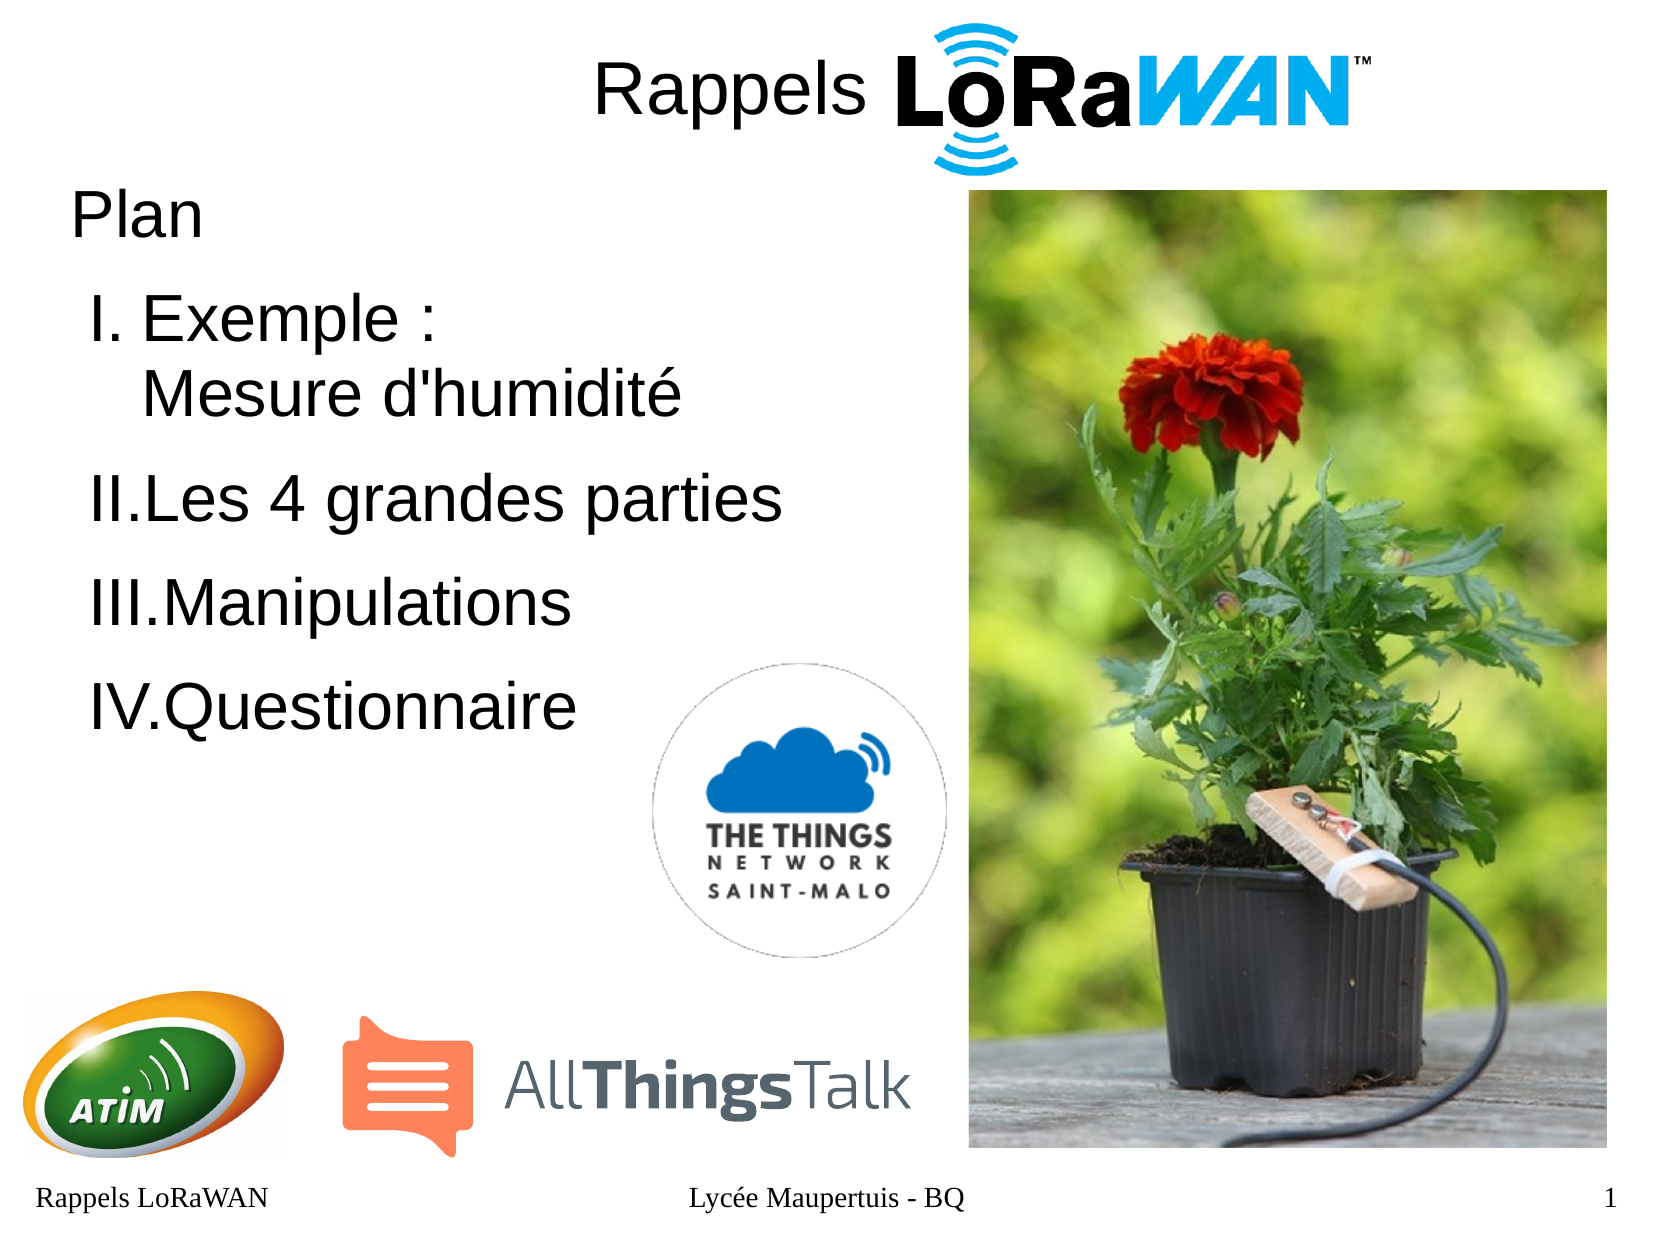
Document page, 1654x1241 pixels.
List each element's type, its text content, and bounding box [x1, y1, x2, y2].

picture [342, 1015, 912, 1158]
picture [897, 23, 1371, 176]
picture [643, 654, 958, 965]
title Rappels [278, 35, 897, 142]
picture [968, 189, 1607, 1148]
picture [23, 991, 284, 1158]
list Plan Exemple : Mesure d'humidité Les 4 grandes parties Manipulations Questionnaire [70, 177, 830, 977]
